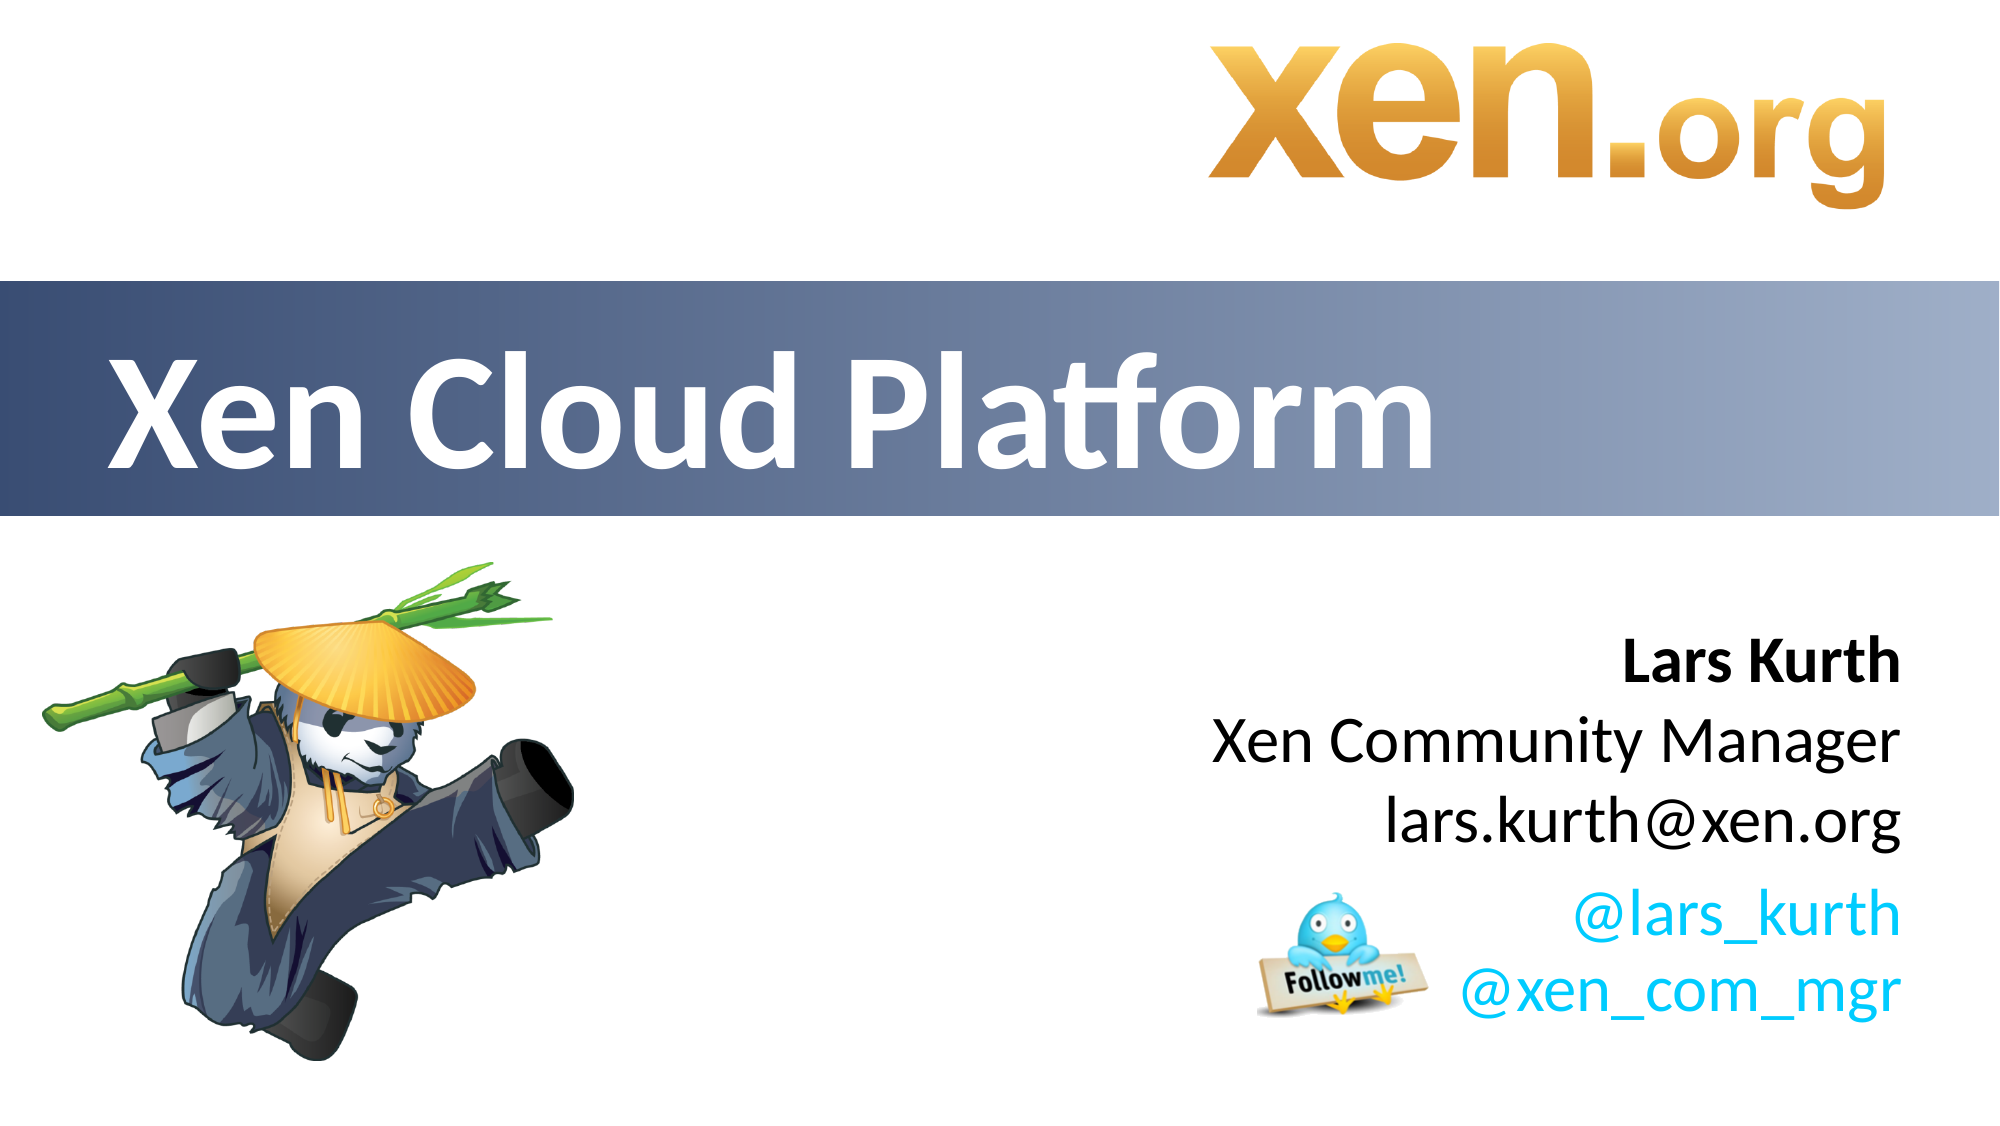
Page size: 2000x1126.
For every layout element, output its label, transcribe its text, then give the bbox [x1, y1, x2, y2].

picture [1203, 43, 1903, 220]
picture [42, 562, 574, 1061]
title Xen Cloud Platform [108, 313, 1768, 492]
picture [1257, 891, 1429, 1019]
text_box @lars_kurth @xen_com_mgr [1299, 871, 1903, 1031]
subtitle Lars Kurth Xen Community Manager lars.kurth@xen.org [602, 615, 1903, 837]
